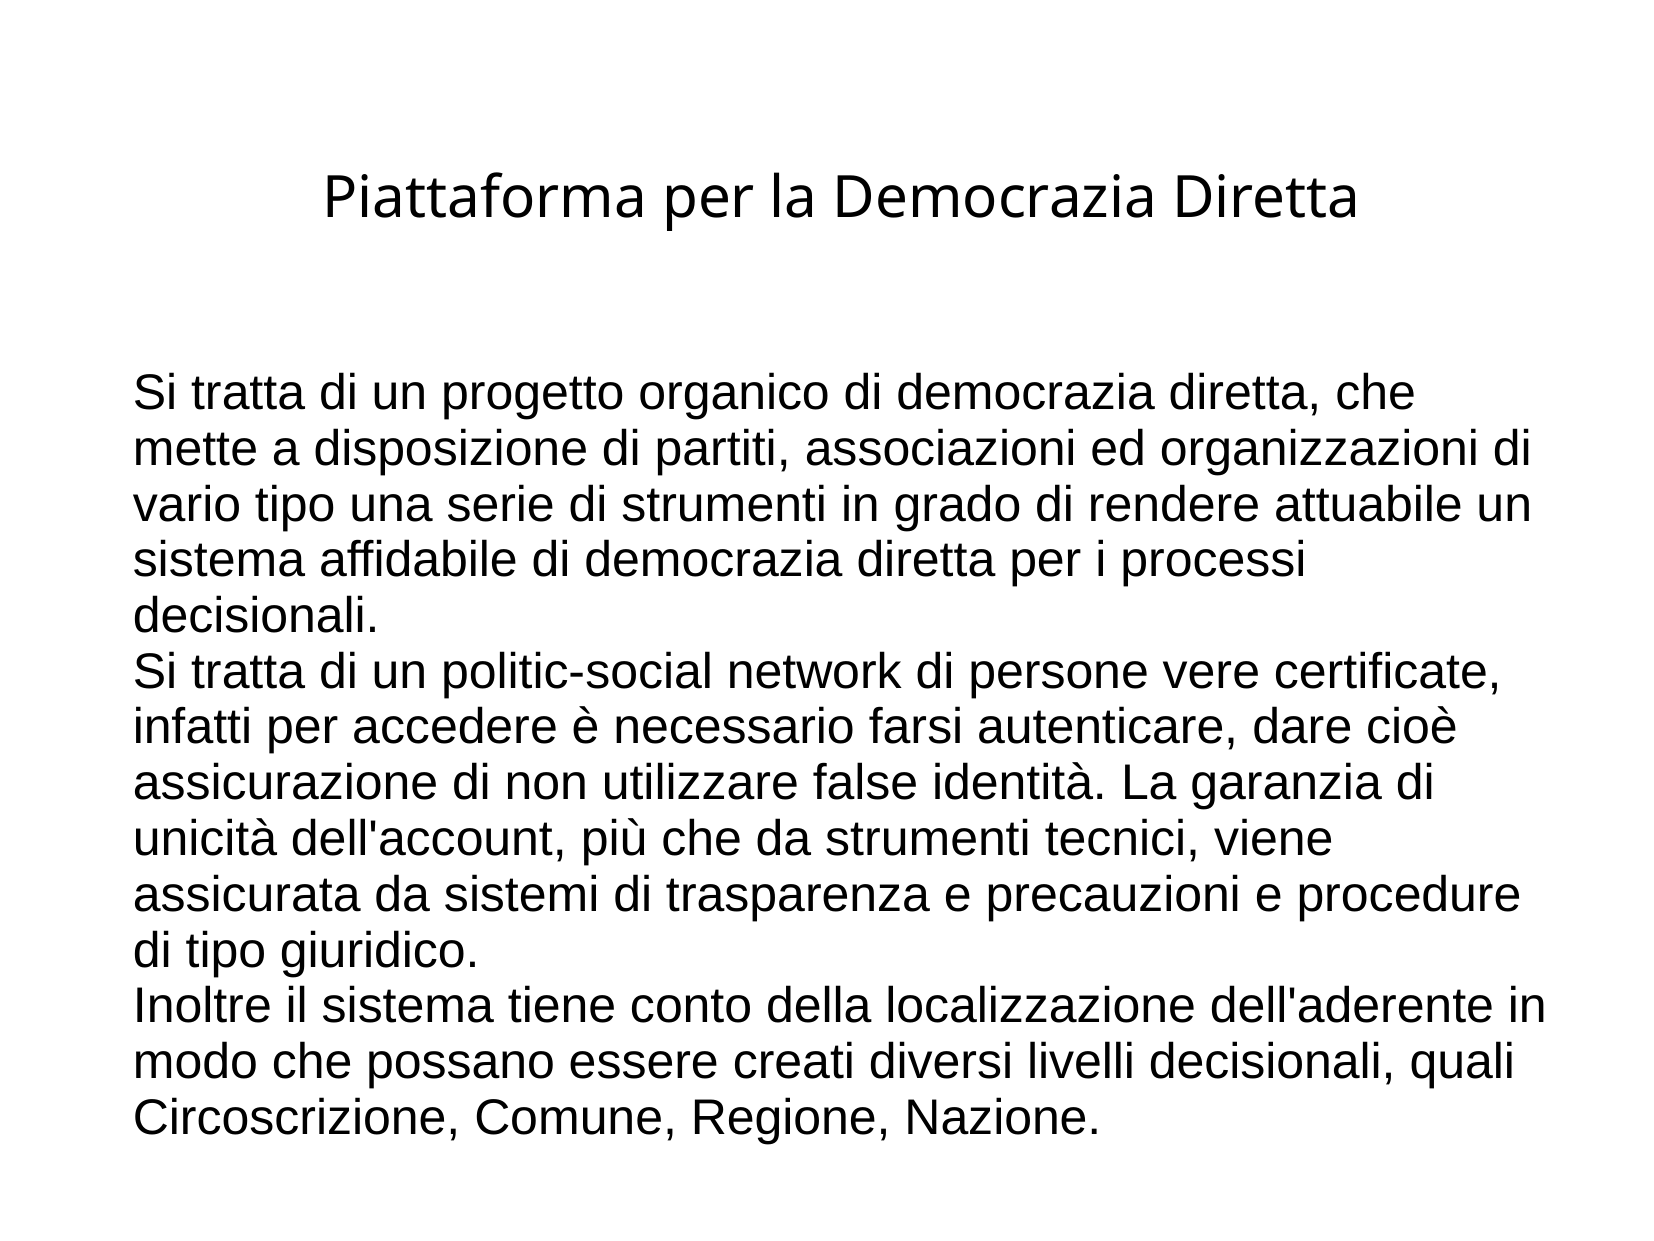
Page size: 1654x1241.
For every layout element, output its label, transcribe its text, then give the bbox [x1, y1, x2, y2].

text_box Piattaforma per la Democrazia Diretta Si tratta di un progetto organico di democrazia diretta, che mette a disposizione di partiti, associazioni ed organizzazioni di vario tipo una serie di strumenti in grado di rendere attuabile un sistema affidabile di democrazia diretta per i processi decisionali. Si tratta di un politic-social network di persone vere certificate, infatti per accedere è necessario farsi autenticare, dare cioè assicurazione di non utilizzare false identità. La garanzia di unicità dell'account, più che da strumenti tecnici, viene assicurata da sistemi di trasparenza e precauzioni e procedure di tipo giuridico. Inoltre il sistema tiene conto della localizzazione dell'aderente in modo che possano essere creati diversi livelli decisionali, quali Circoscrizione, Comune, Regione, Nazione. [118, 147, 1565, 1206]
